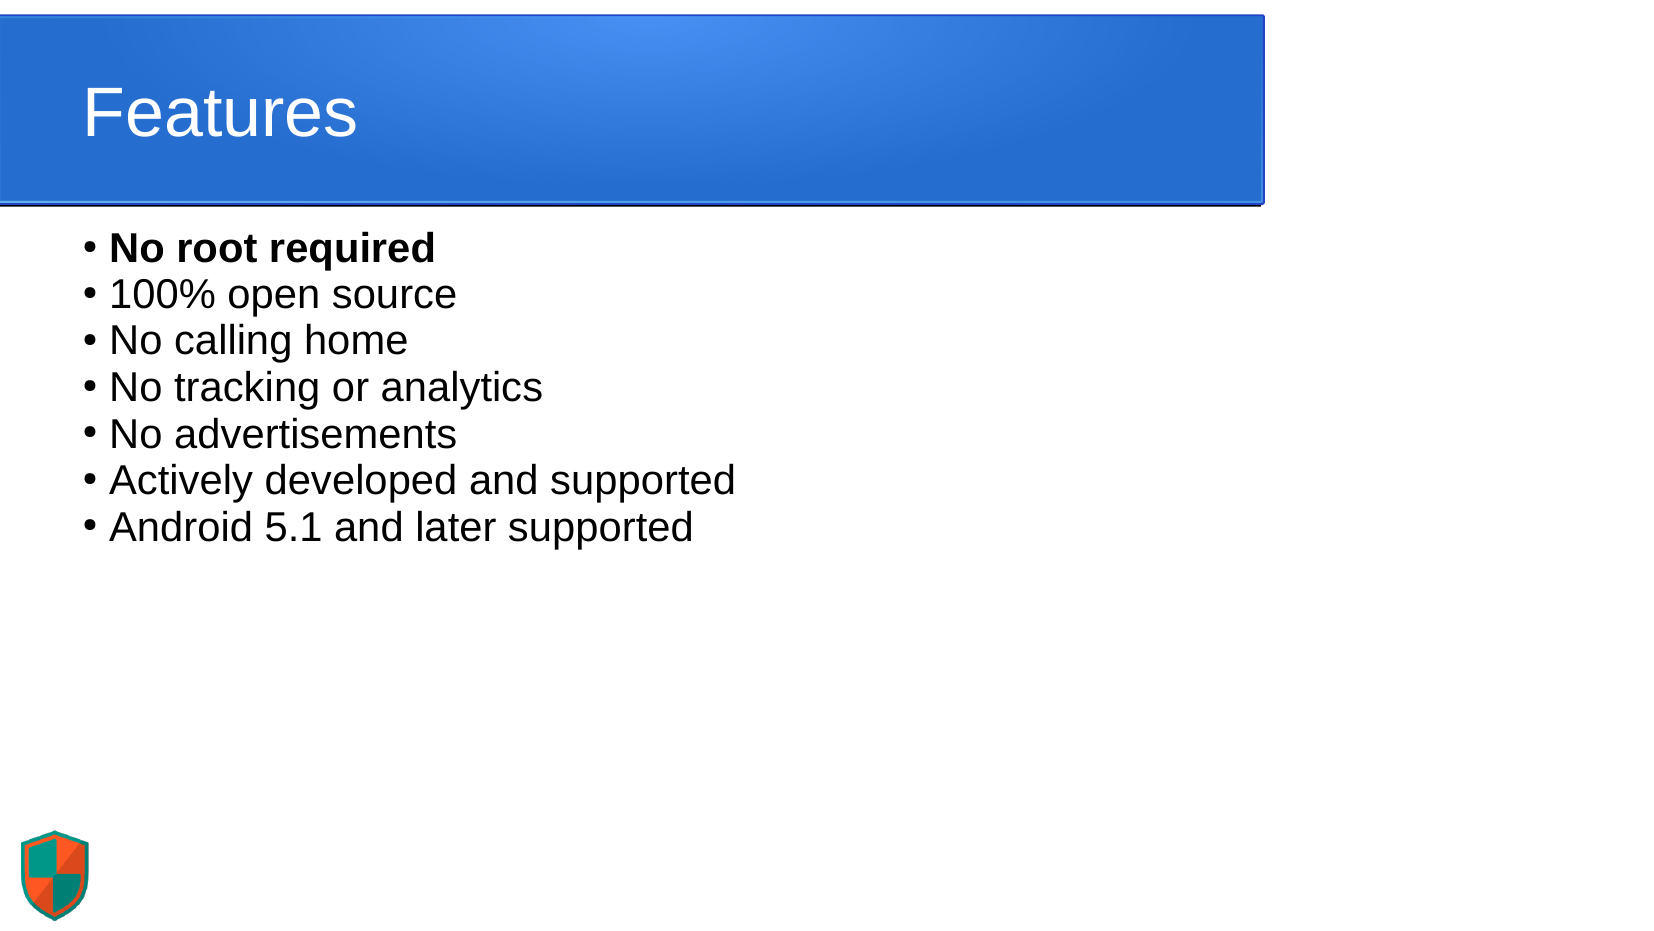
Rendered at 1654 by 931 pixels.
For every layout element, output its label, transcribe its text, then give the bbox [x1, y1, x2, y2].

picture [3, 824, 106, 927]
title Features [82, 35, 1235, 189]
subtitle No root required 100% open source No calling home No tracking or analytics No advertisements Actively developed and supported Android 5.1 and later supported [82, 224, 1571, 764]
